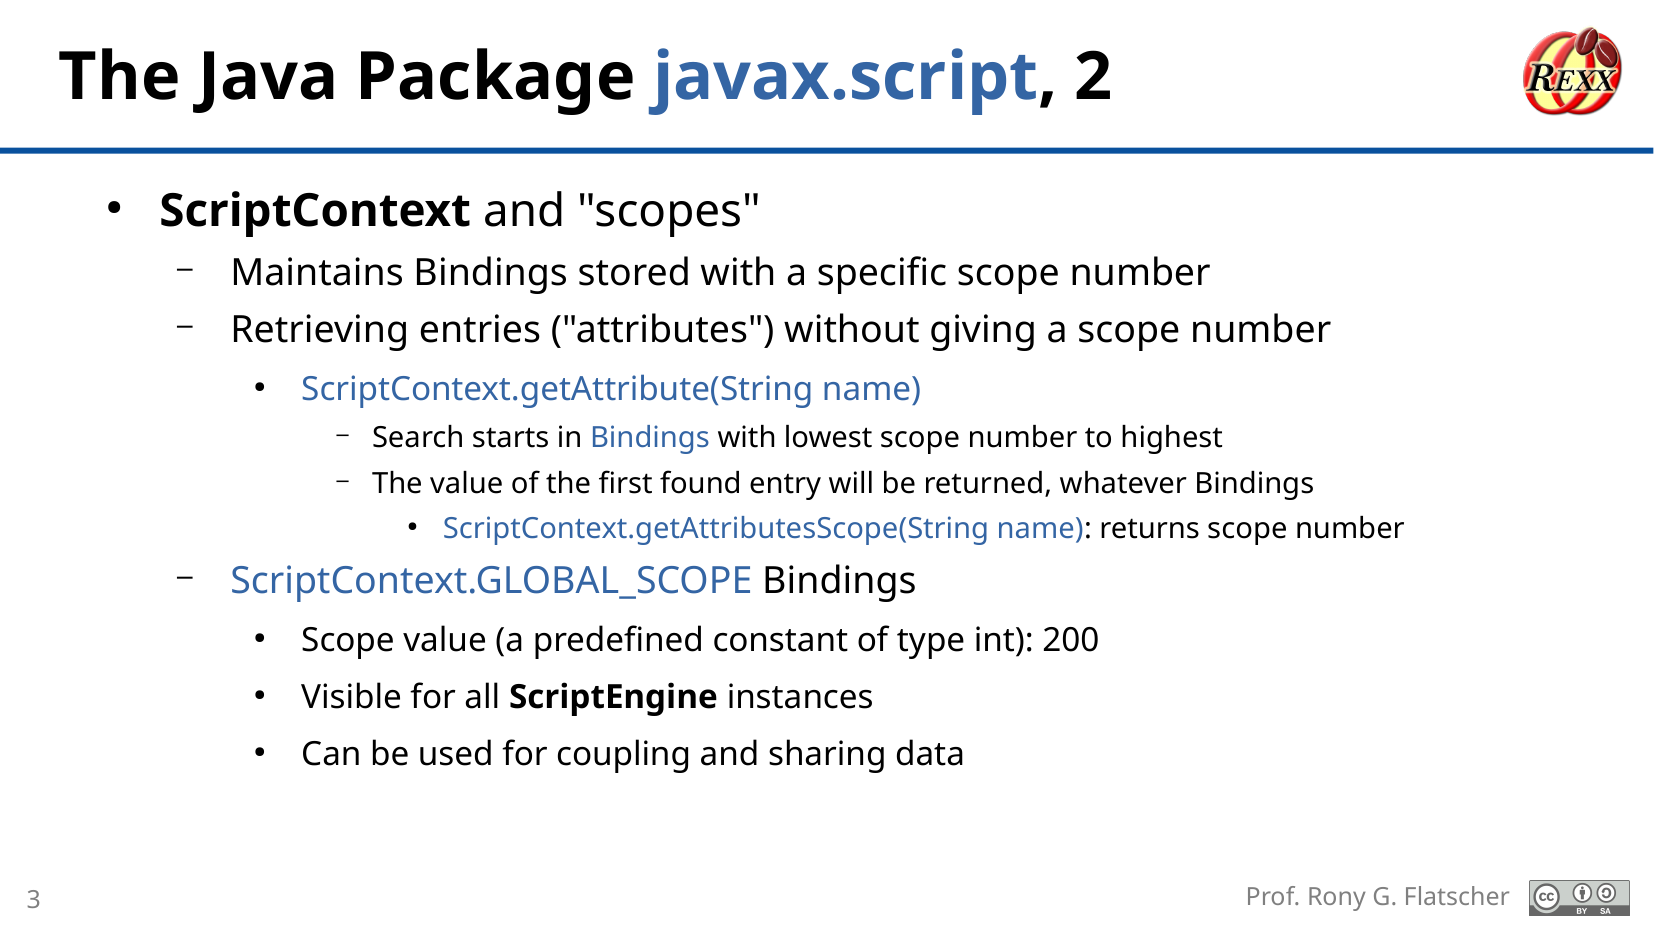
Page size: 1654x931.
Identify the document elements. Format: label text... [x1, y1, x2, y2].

title The Java Package javax.script, 2 [0, 0, 1625, 148]
list ScriptContext and "scopes" Maintains Bindings stored with a specific scope number Retrieving entries ("attributes") without giving a scope number ScriptContext.getAttribute(String name) Search starts in Bindings with lowest scope number to highest The value of the first found entry will be returned, whatever Bindings ScriptContext.getAttributesScope(String name): returns scope number ScriptContext.GLOBAL_SCOPE Bindings Scope value (a predefined constant of type int): 200 Visible for all ScriptEngine instances Can be used for coupling and sharing data [88, 177, 1577, 857]
